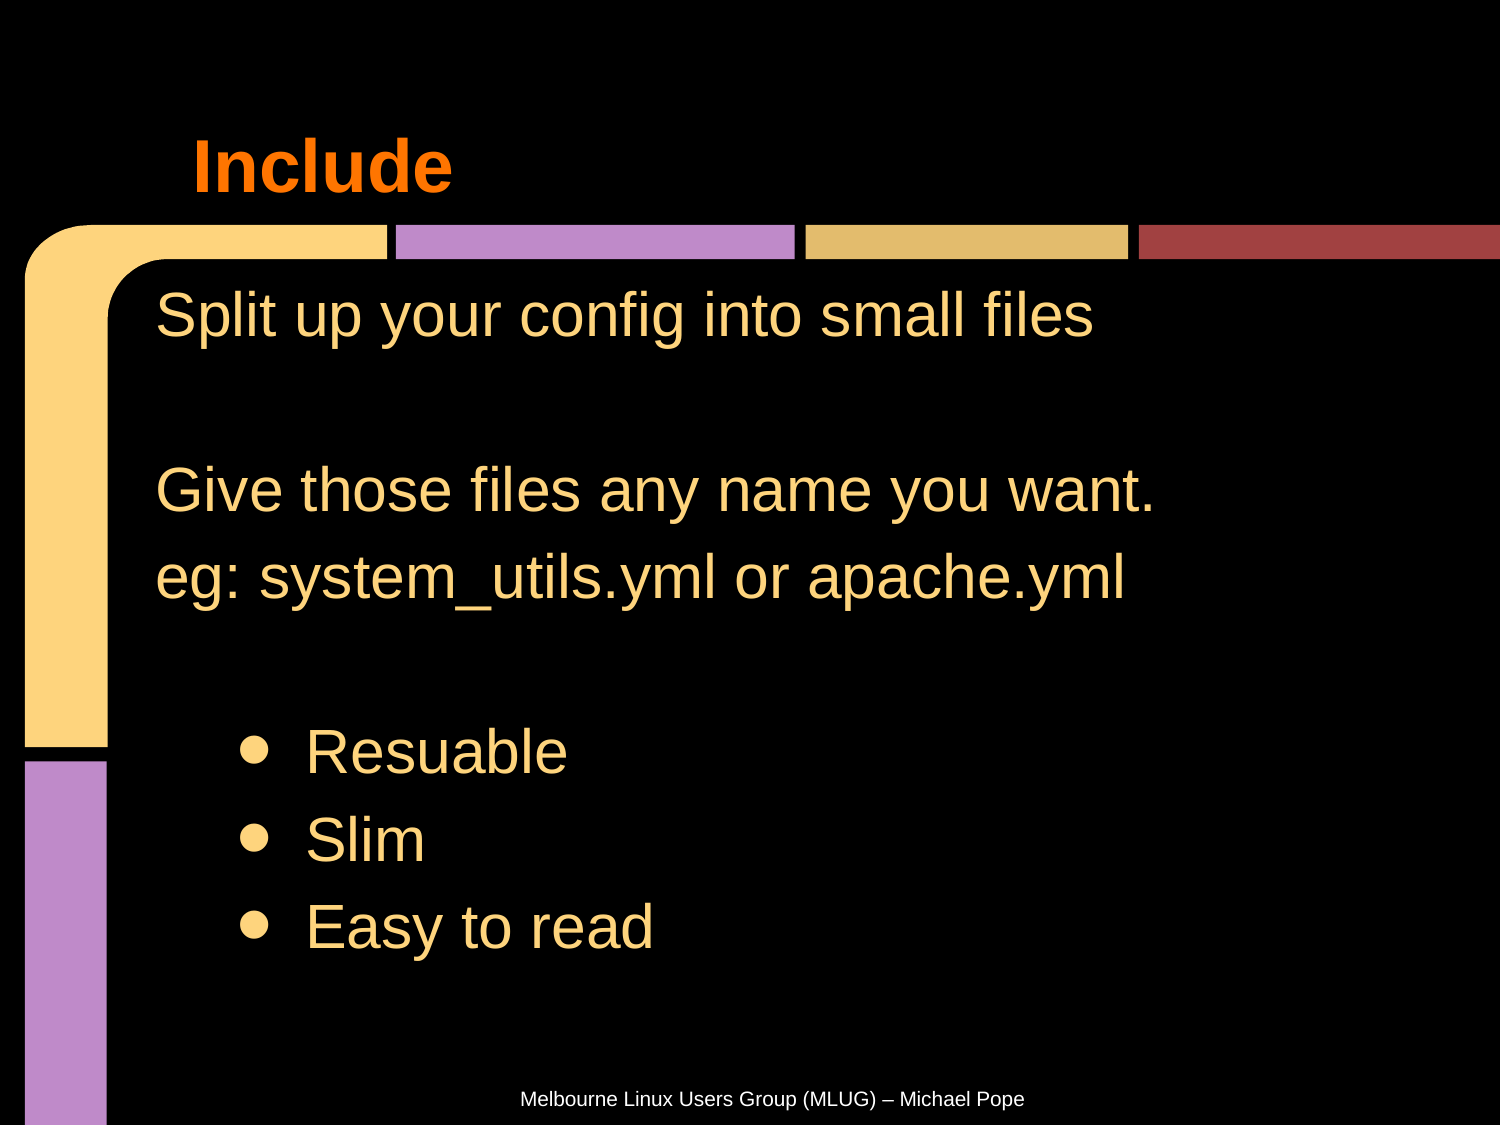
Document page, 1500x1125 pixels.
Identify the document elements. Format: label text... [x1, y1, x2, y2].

list Split up your config into small files Give those files any name you want. eg: system_utils.yml or apache.yml Resuable Slim Easy to read [140, 259, 1425, 1078]
title Include [140, 35, 1425, 223]
